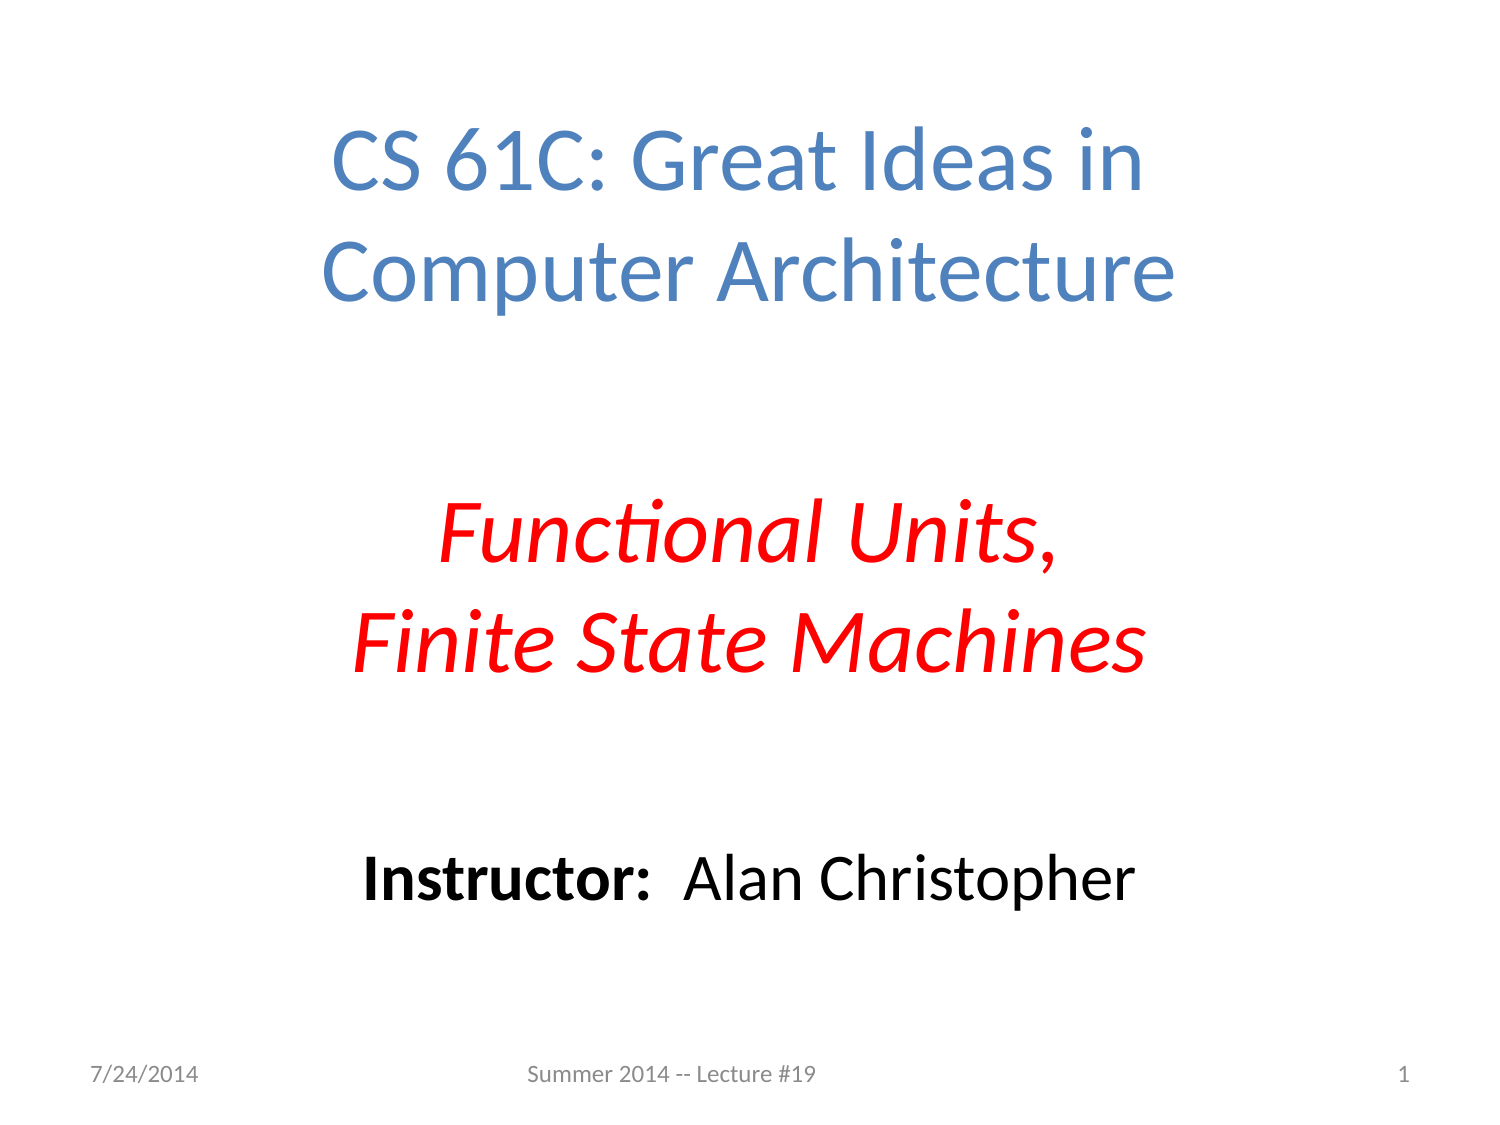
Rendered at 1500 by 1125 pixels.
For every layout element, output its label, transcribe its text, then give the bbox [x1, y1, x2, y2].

slide_number 7/24/2014 [75, 1042, 425, 1103]
text_box CS 61C: Great Ideas in Computer Architecture Functional Units, Finite State Machines [0, 91, 1500, 829]
footer Summer 2014 -- Lecture #19 [512, 1042, 988, 1103]
subtitle Instructor: Alan Christopher [0, 829, 1500, 927]
slide_number <number> [1074, 1042, 1425, 1103]
